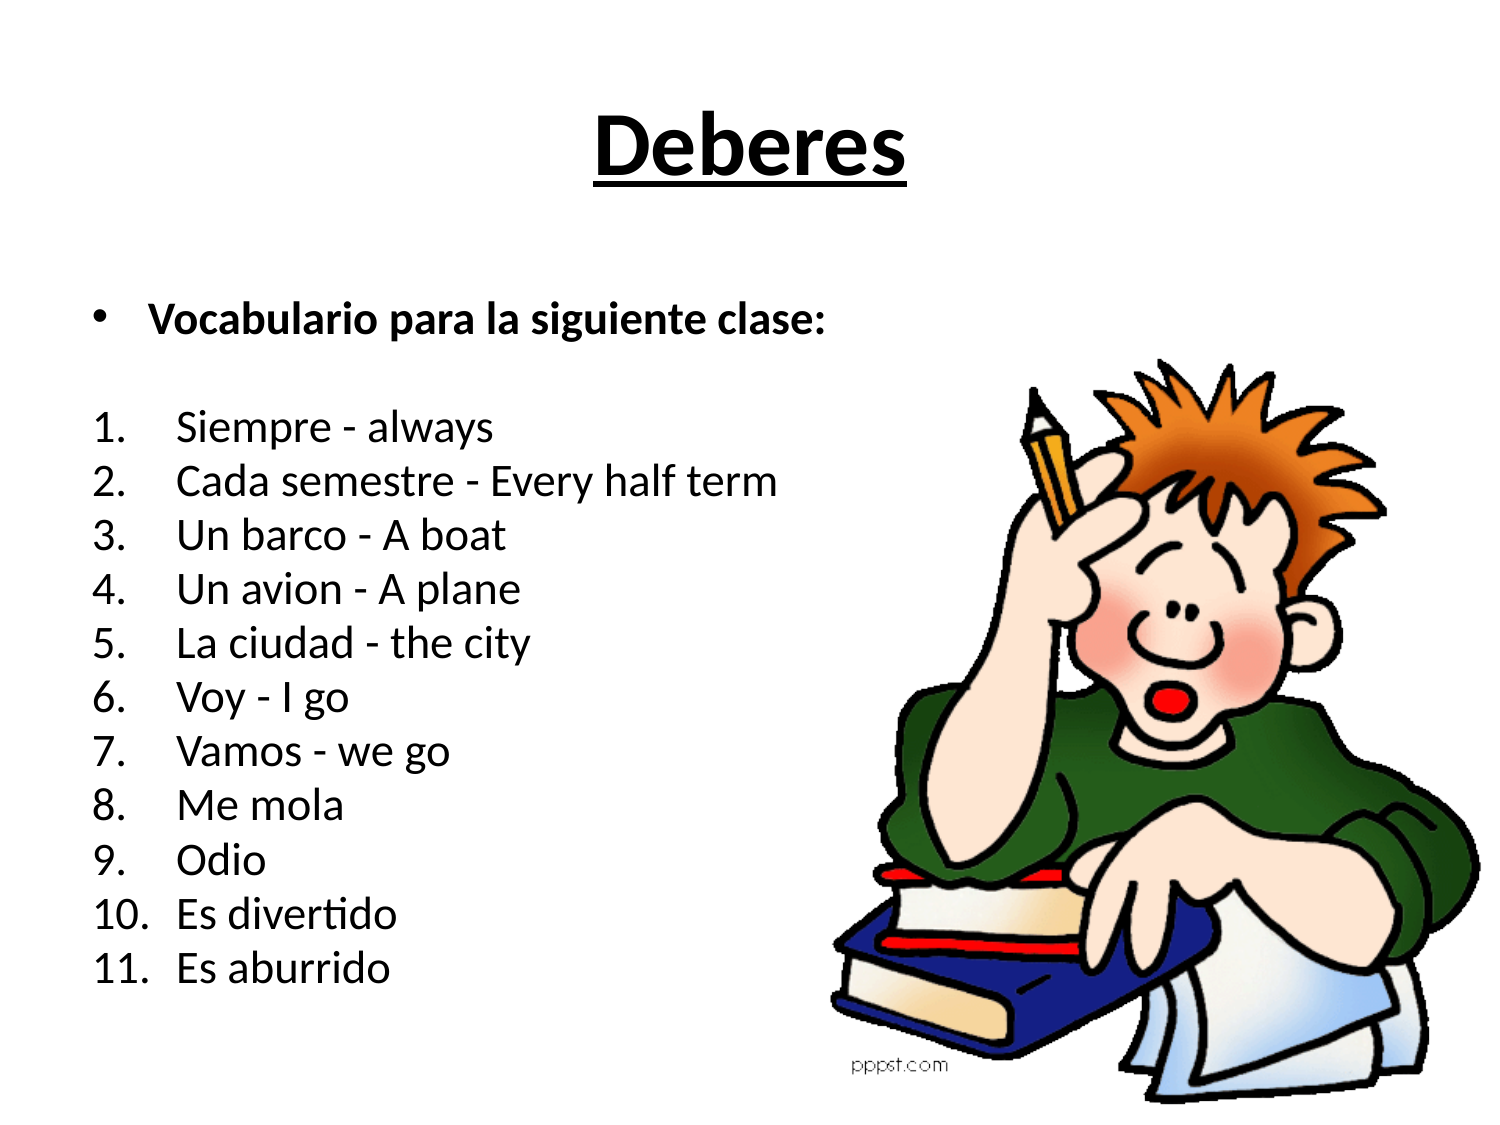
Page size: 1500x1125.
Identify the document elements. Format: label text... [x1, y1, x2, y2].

title Deberes [75, 45, 1425, 233]
picture [818, 337, 1500, 1125]
list Vocabulario para la siguiente clase: Siempre - always Cada semestre - Every half term Un barco - A boat Un avion - A plane La ciudad - the city Voy - I go Vamos - we go Me mola Odio Es divertido Es aburrido [76, 290, 1427, 1016]
